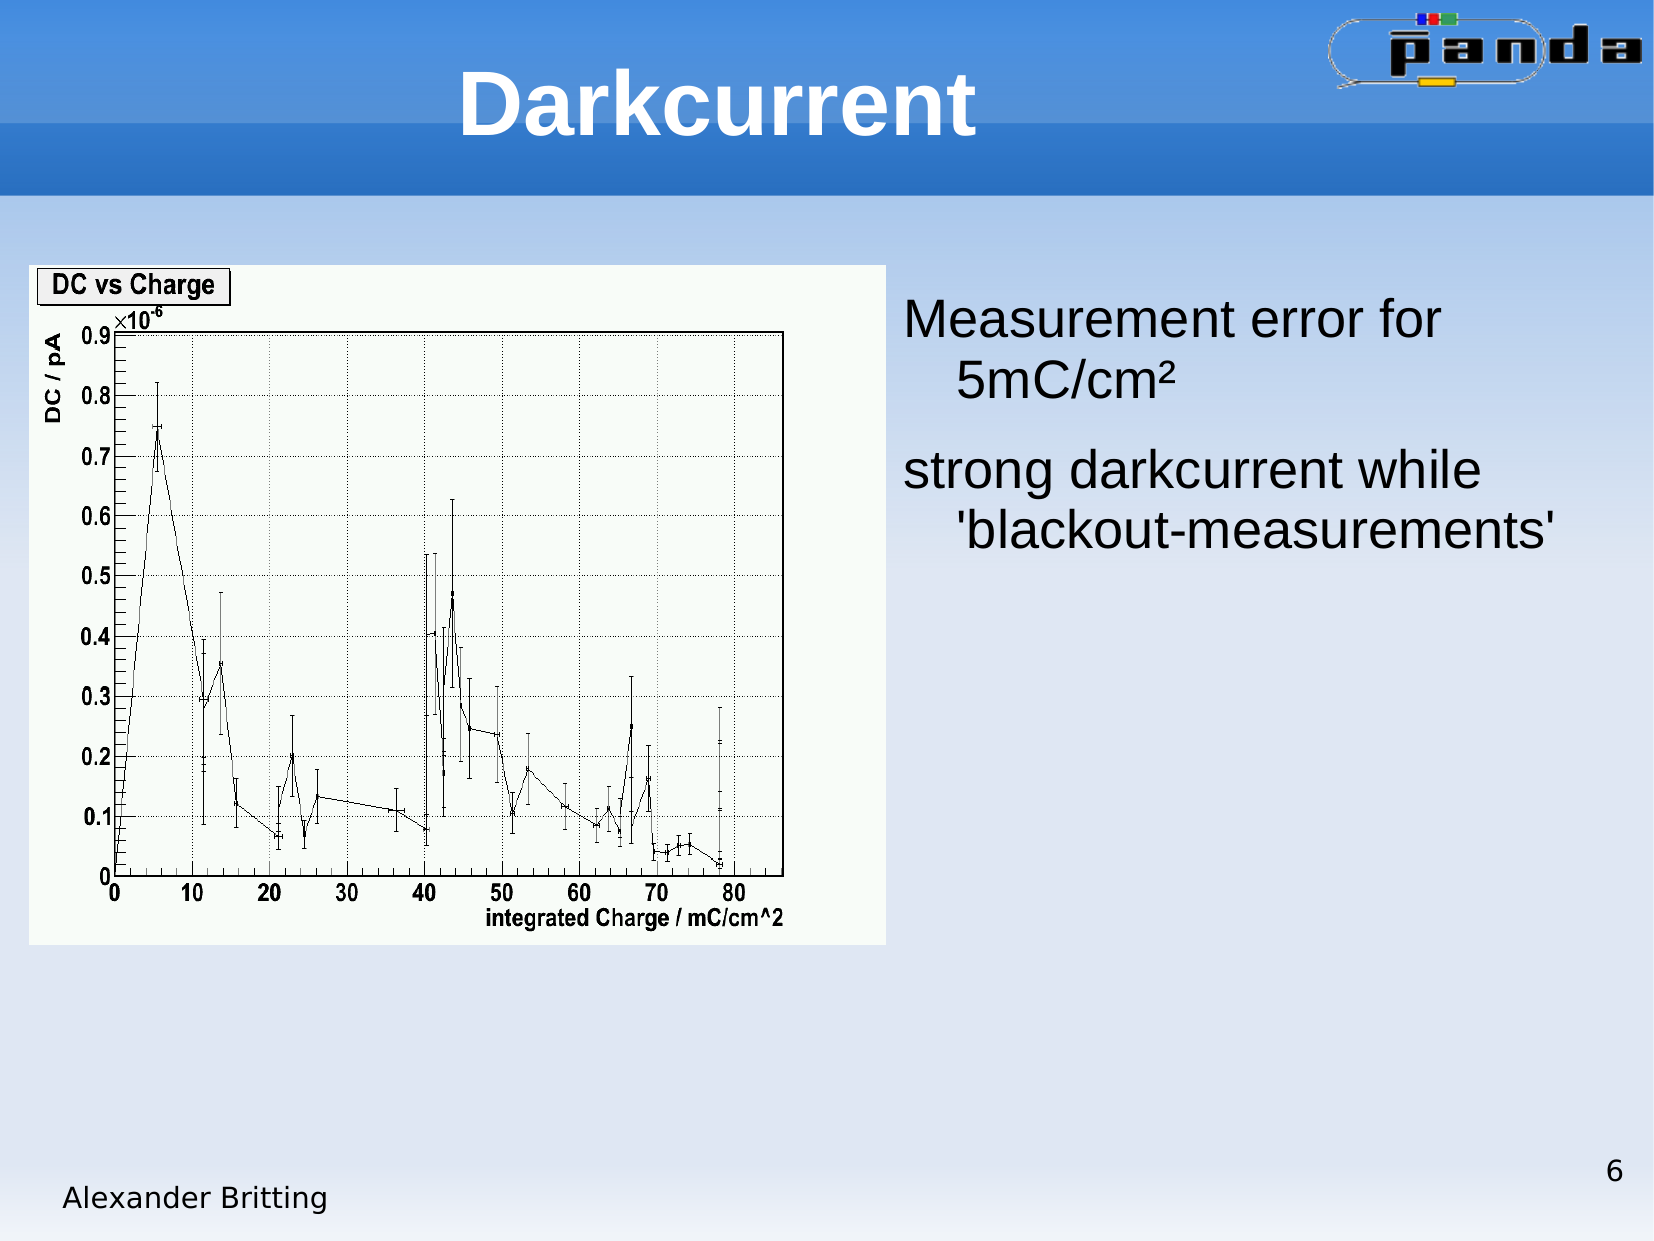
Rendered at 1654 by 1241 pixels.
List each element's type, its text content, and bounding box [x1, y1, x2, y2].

list Measurement error for 5mC/cm² strong darkcurrent while 'blackout-measurements' [885, 288, 1625, 1093]
title Darkcurrent [76, 7, 1359, 200]
picture [0, 0, 1654, 1241]
